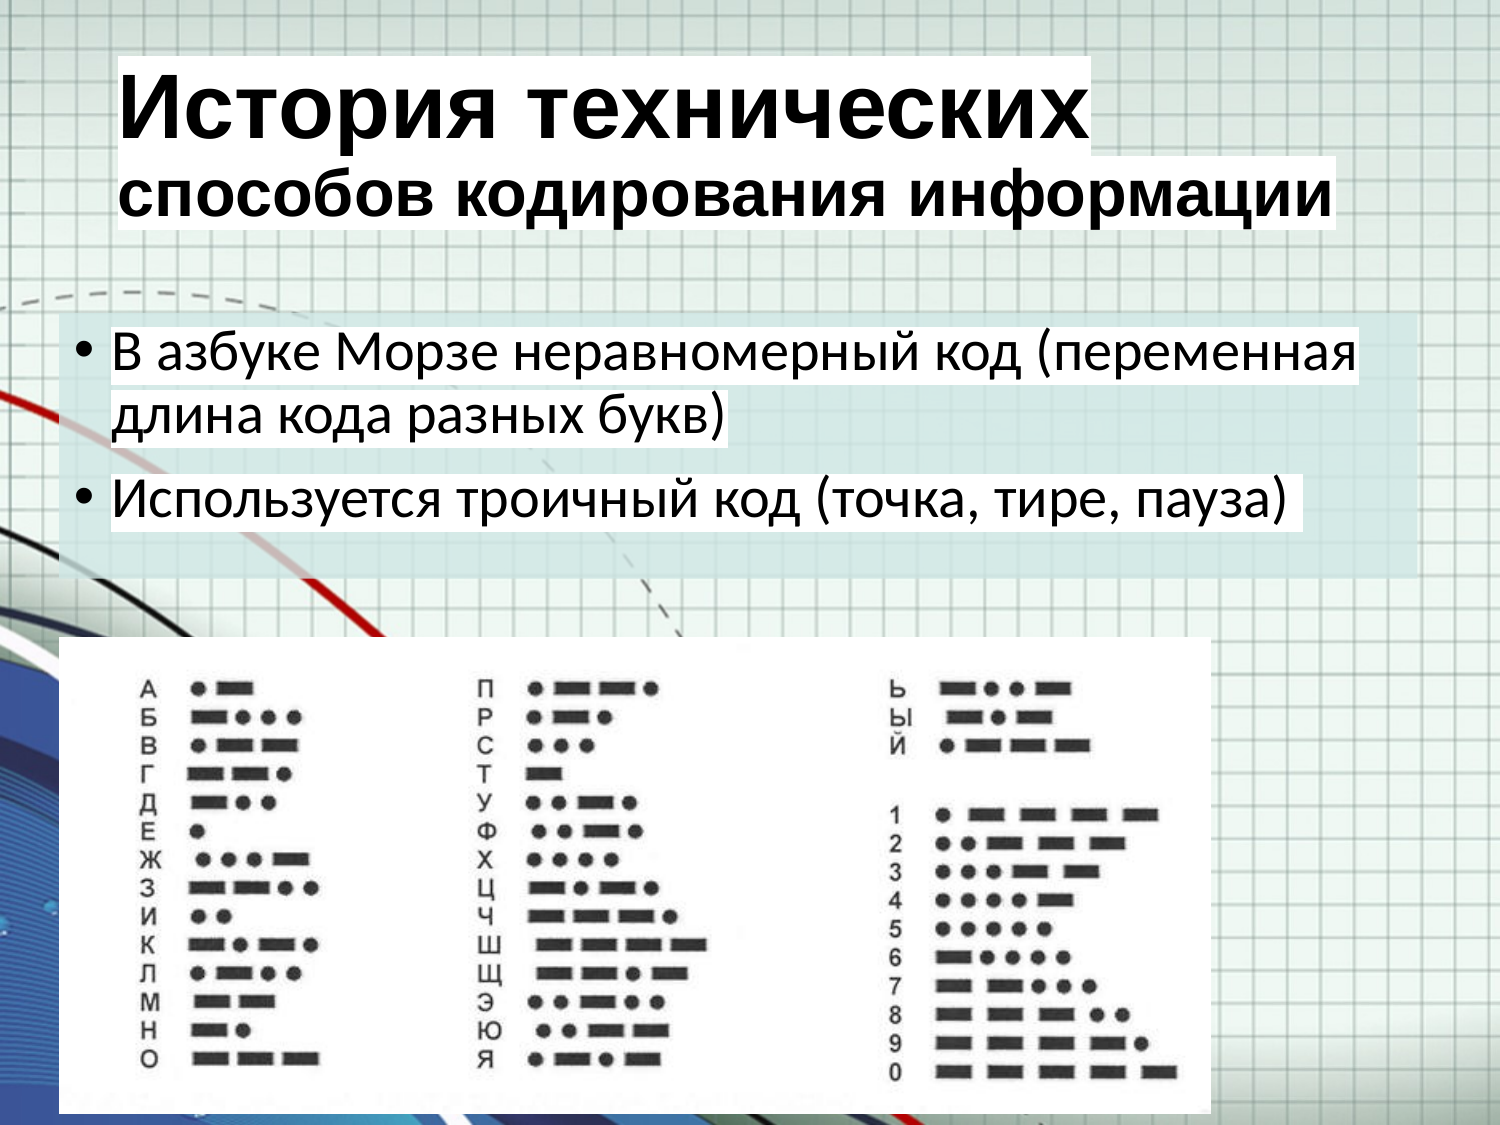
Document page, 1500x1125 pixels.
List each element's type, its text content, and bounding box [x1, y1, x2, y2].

list В азбуке Морзе неравномерный код (переменная длина кода разных букв) Используется троичный код (точка, тире, пауза) [59, 312, 1418, 579]
title История технических способов кодирования информации [103, 32, 1397, 258]
picture [0, 0, 1500, 1125]
